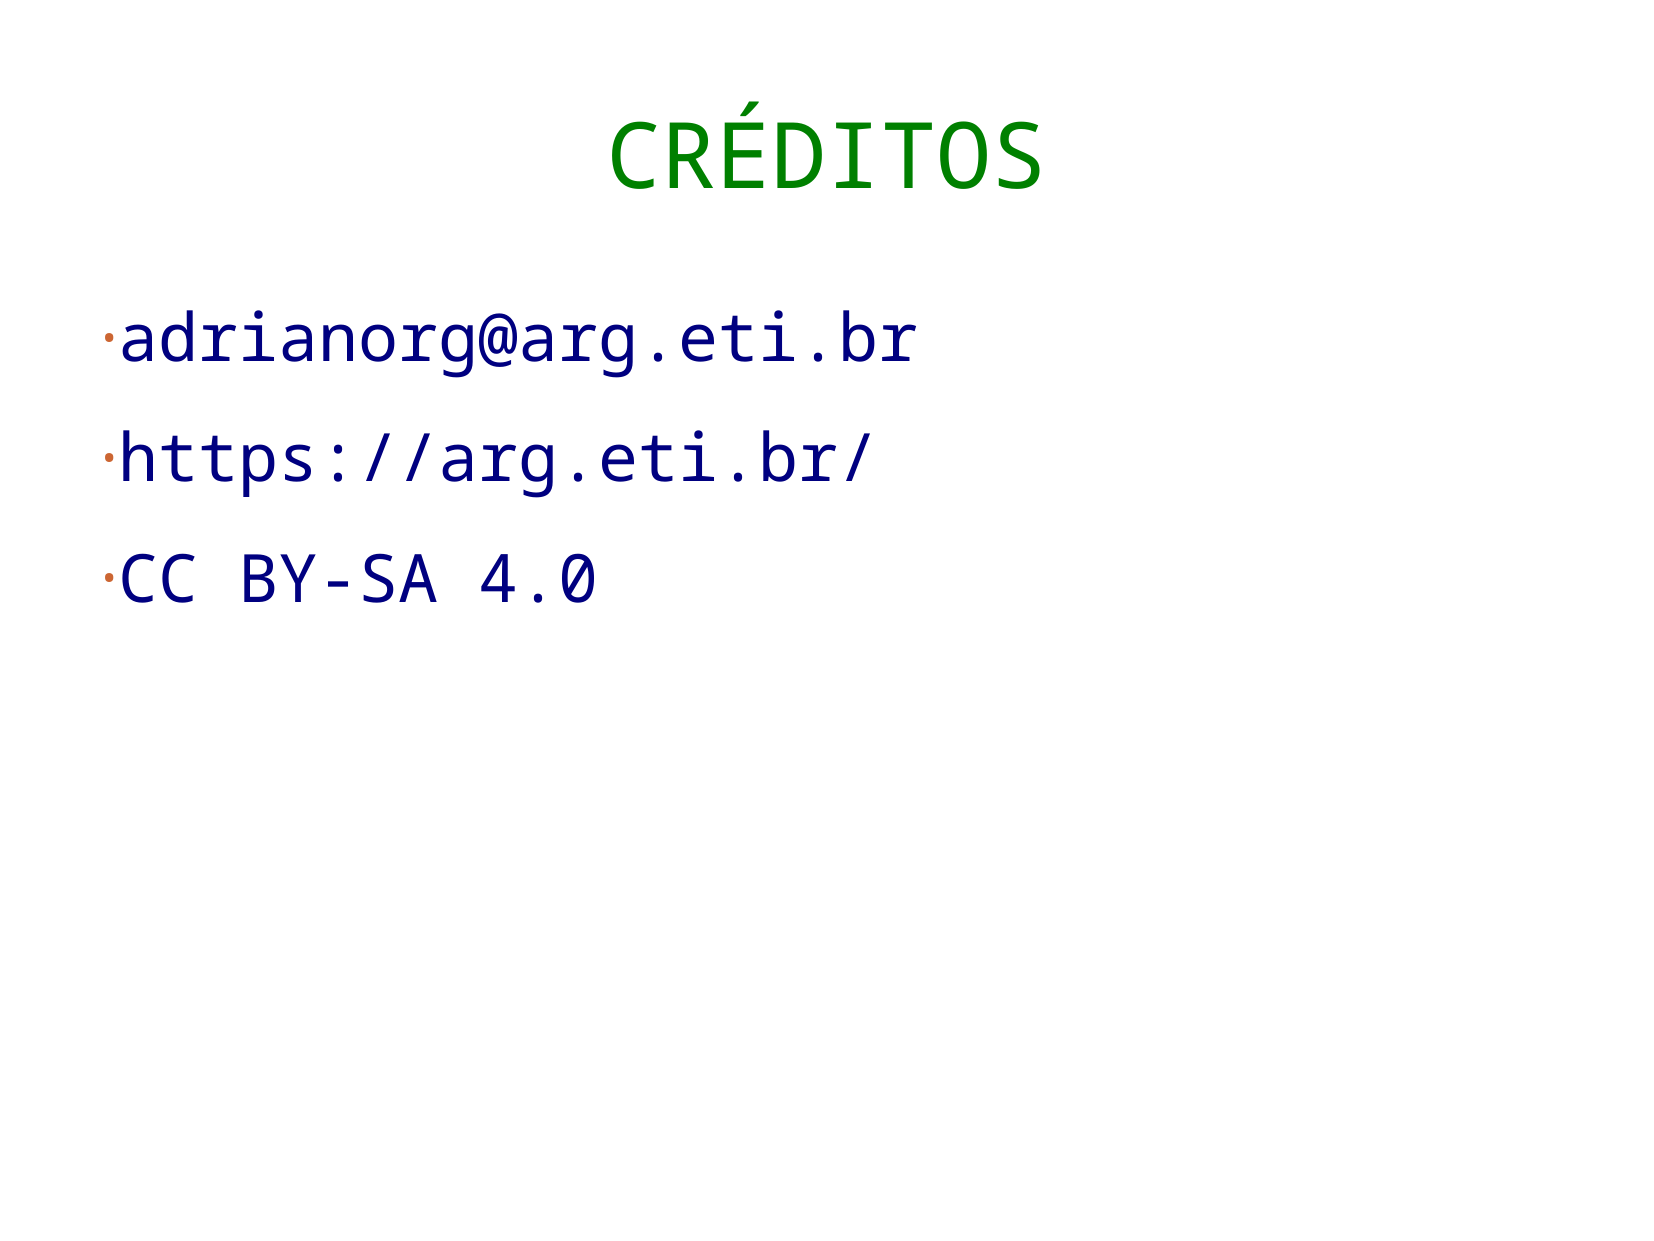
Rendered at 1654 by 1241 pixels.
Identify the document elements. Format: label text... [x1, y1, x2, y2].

title CRÉDITOS [82, 49, 1571, 257]
list adrianorg@arg.eti.br https://arg.eti.br/ CC BY-SA 4.0 [82, 290, 1571, 1010]
